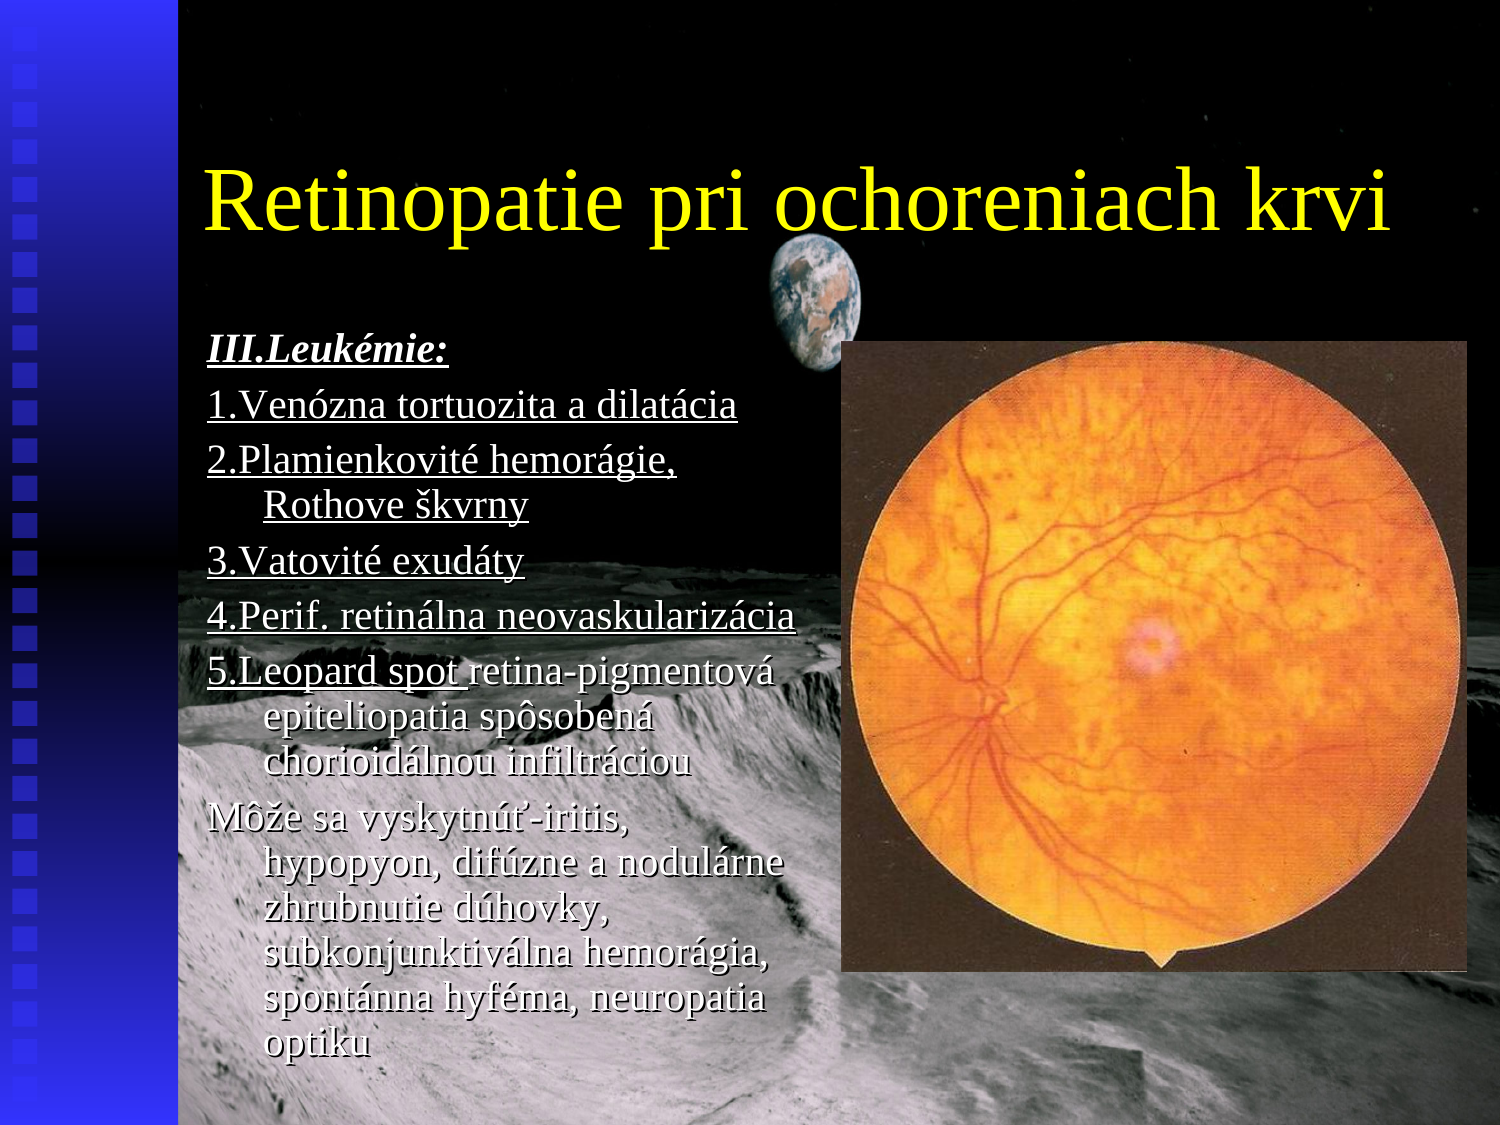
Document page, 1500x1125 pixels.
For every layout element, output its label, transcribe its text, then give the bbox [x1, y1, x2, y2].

title Retinopatie pri ochoreniach krvi [187, 99, 1463, 288]
picture [0, 0, 1500, 1125]
list III.Leukémie: 1.Venózna tortuozita a dilatácia 2.Plamienkovité hemorágie, Rothove škvrny 3.Vatovité exudáty 4.Perif. retinálna neovaskularizácia 5.Leopard spot retina-pigmentová epiteliopatia spôsobená chorioidálnou infiltráciou Môže sa vyskytnúť-iritis, hypopyon, difúzne a nodulárne zhrubnutie dúhovky, subkonjunktiválna hemorágia, spontánna hyféma, neuropatia optiku [191, 319, 817, 995]
